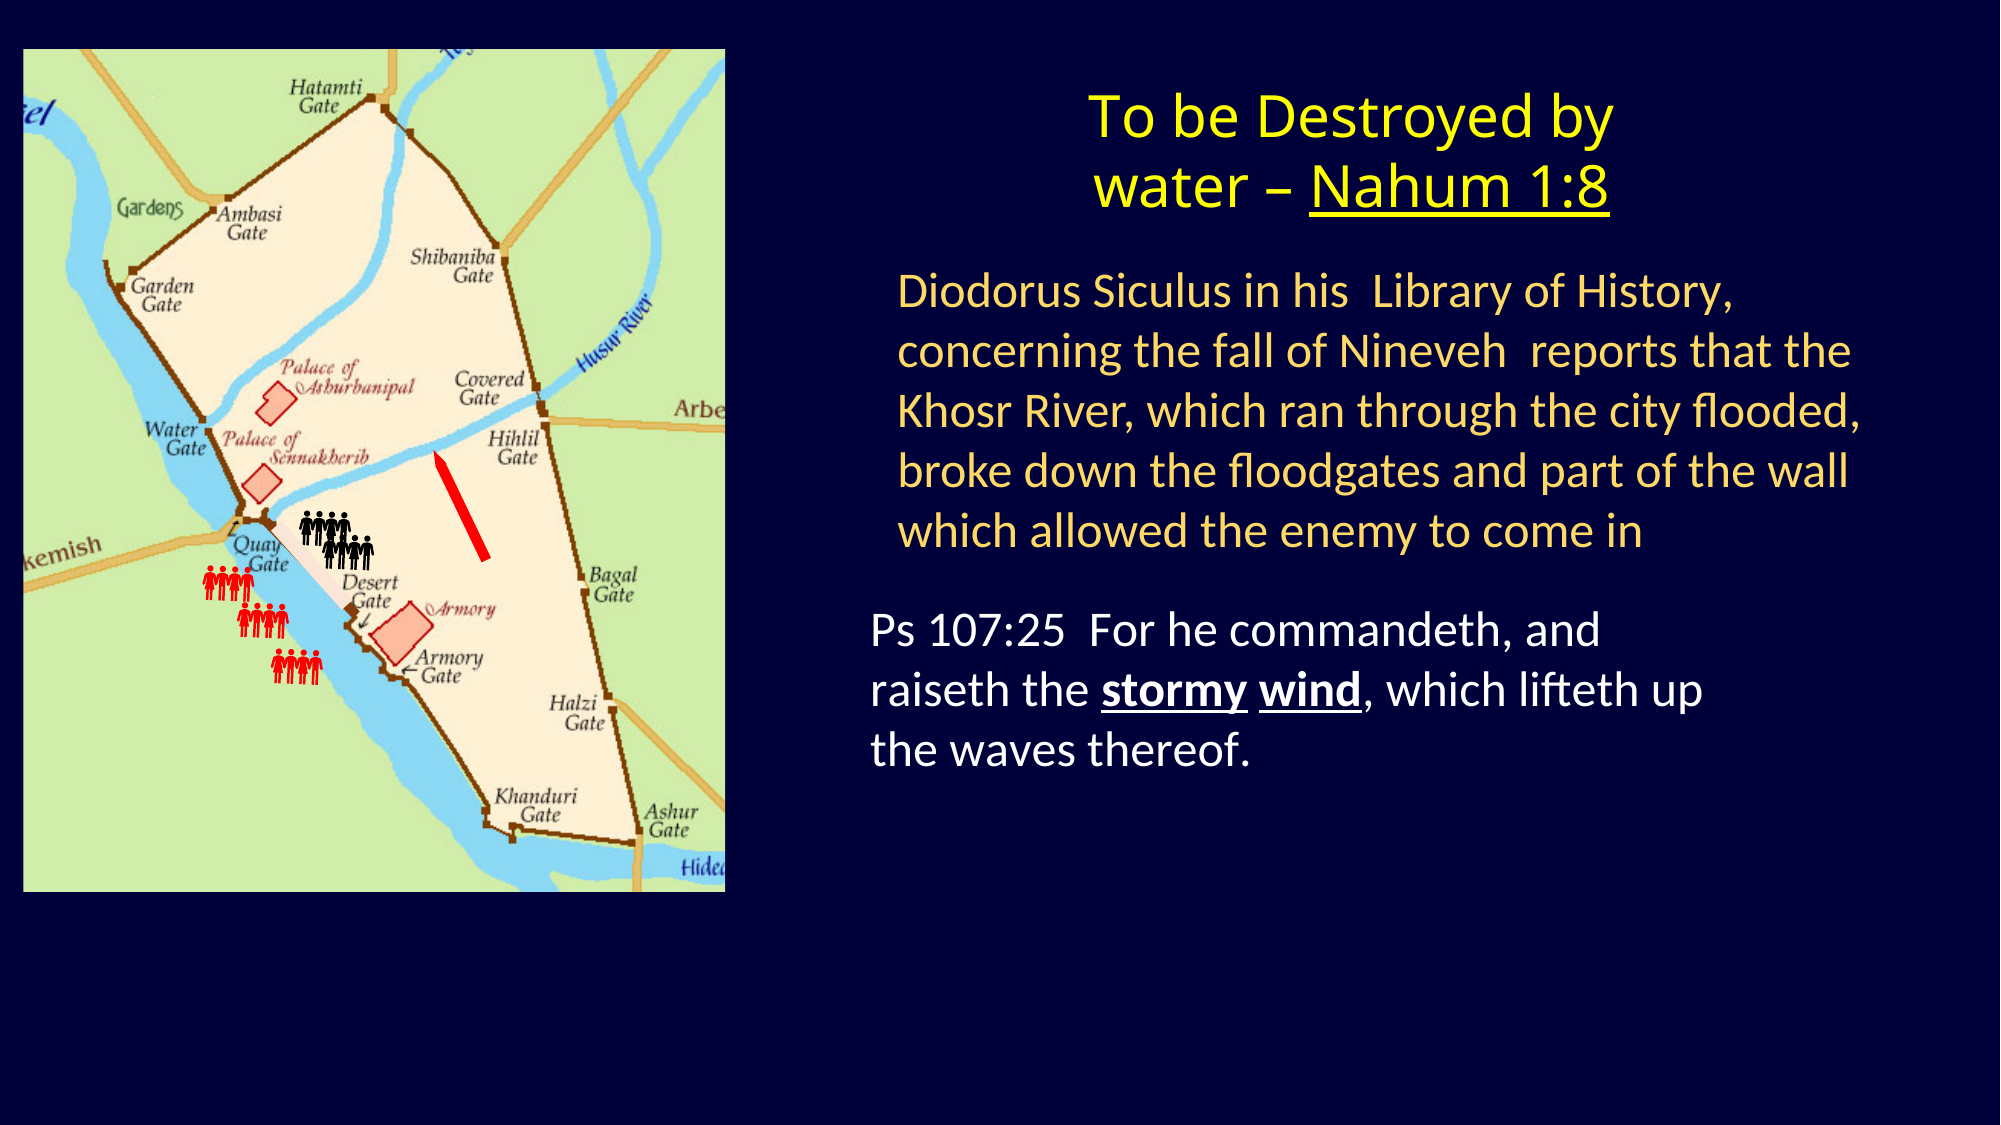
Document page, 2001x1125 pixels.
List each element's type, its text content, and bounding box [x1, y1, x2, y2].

text_box To be Destroyed by water – Nahum 1:8 [1000, 72, 1703, 227]
text_box Ps 107:25 For he commandeth, and raiseth the stormy wind, which lifteth up the waves thereof. [855, 589, 1735, 784]
picture [23, 49, 726, 892]
text_box Diodorus Siculus in his Library of History, concerning the fall of Nineveh reports that the Khosr River, which ran through the city flooded, broke down the floodgates and part of the wall which allowed the enemy to come in [882, 249, 1893, 568]
